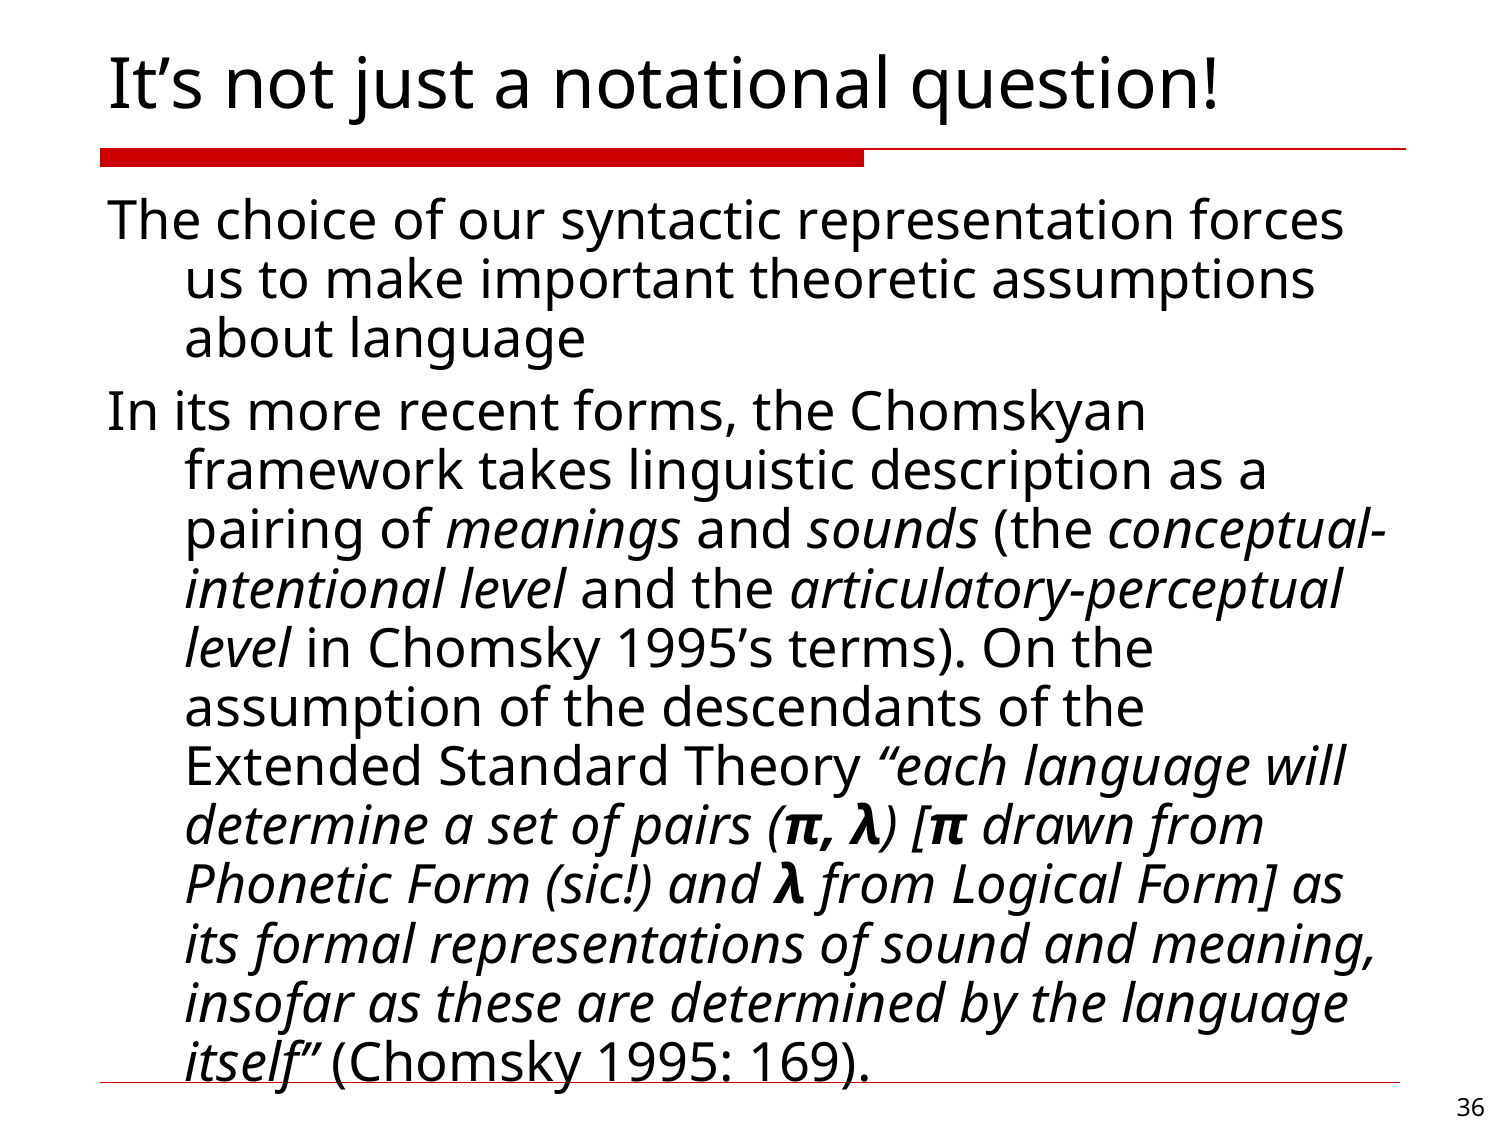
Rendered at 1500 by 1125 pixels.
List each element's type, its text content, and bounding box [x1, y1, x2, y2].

list The choice of our syntactic representation forces us to make important theoretic assumptions about language In its more recent forms, the Chomskyan framework takes linguistic description as a pairing of meanings and sounds (the conceptual-intentional level and the articulatory-perceptual level in Chomsky 1995’s terms). On the assumption of the descendants of the Extended Standard Theory “each language will determine a set of pairs (π, λ) [π drawn from Phonetic Form (sic!) and λ from Logical Form] as its formal representations of sound and meaning, insofar as these are determined by the language itself” (Chomsky 1995: 169). But what’s in between? [92, 184, 1406, 1073]
title It’s not just a notational question! [94, 36, 1407, 138]
